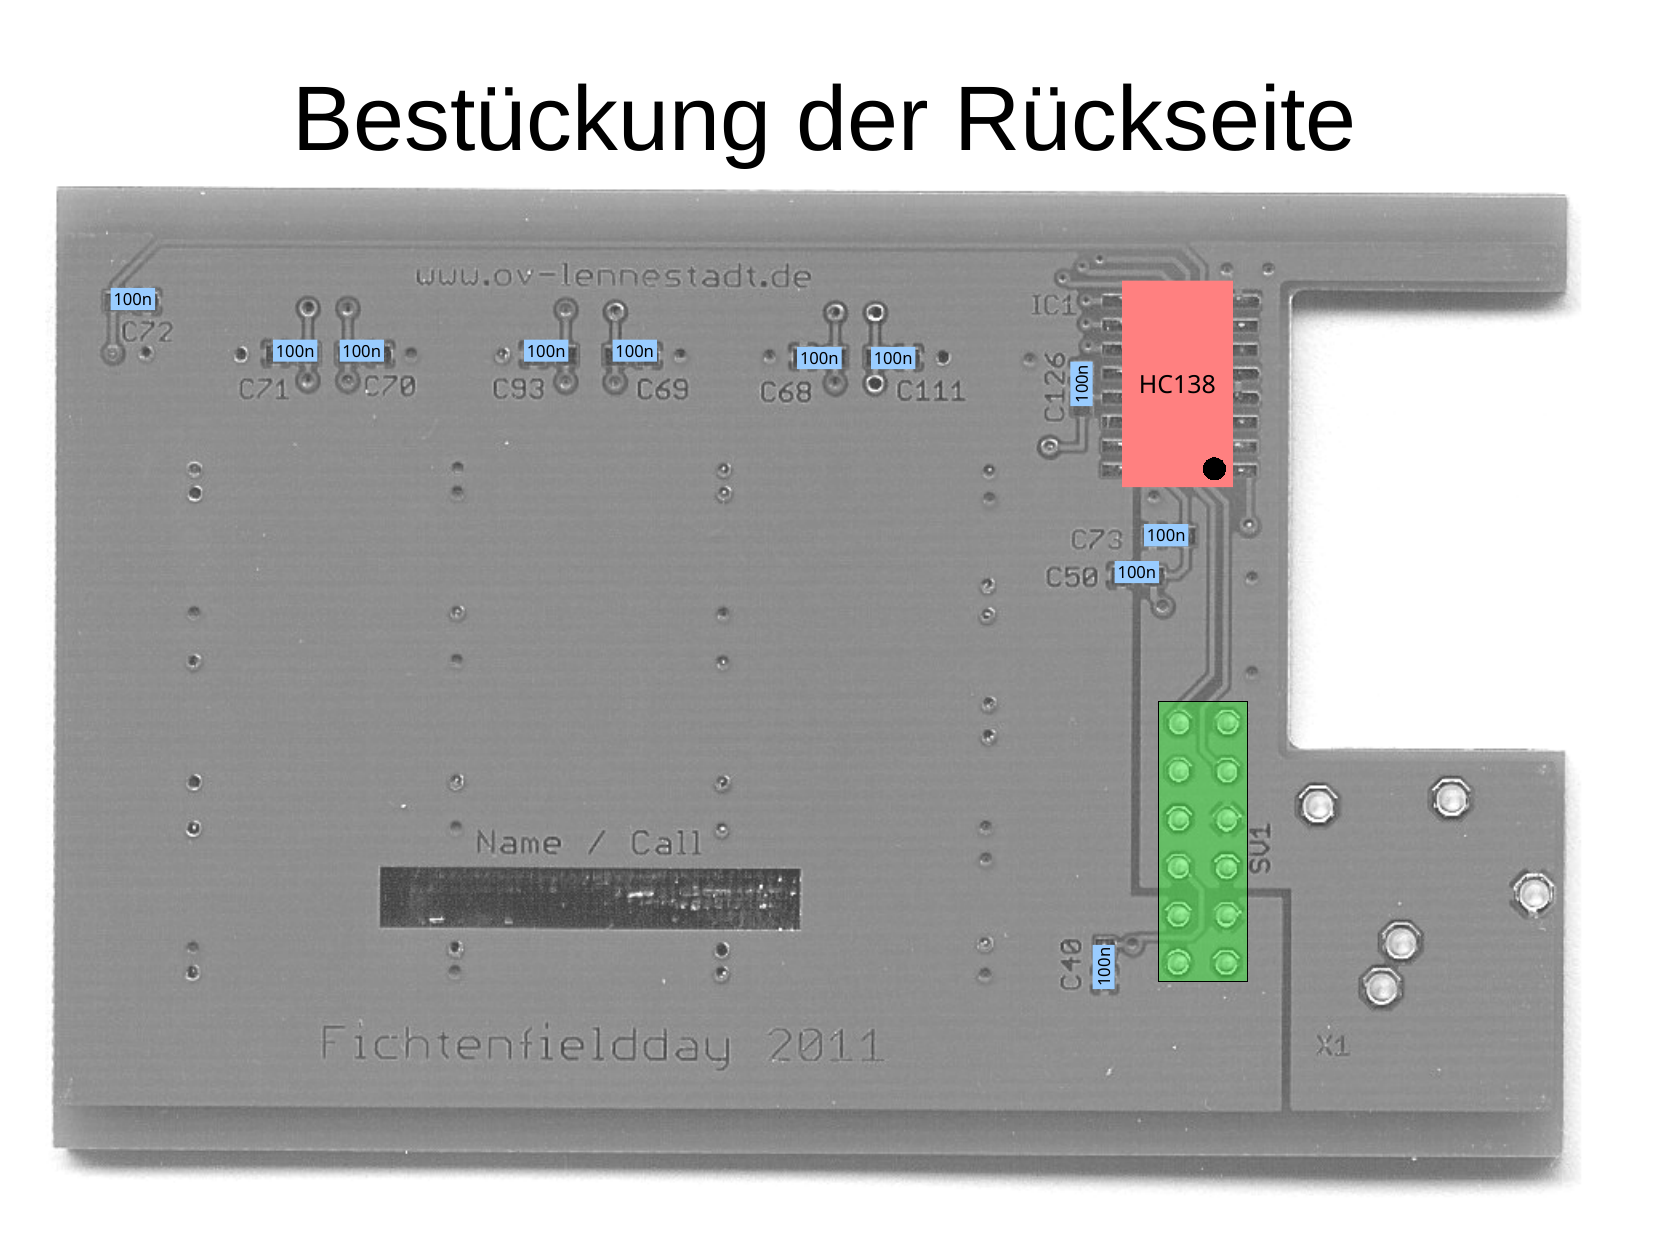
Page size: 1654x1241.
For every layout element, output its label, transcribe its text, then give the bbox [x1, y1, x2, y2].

text_box [1158, 701, 1248, 982]
text_box 100n [1114, 561, 1159, 584]
text_box HC138 [1122, 280, 1233, 488]
text_box 100n [339, 339, 384, 362]
text_box 100n [110, 287, 156, 311]
text_box 100n [1092, 944, 1115, 990]
text_box [1203, 457, 1226, 480]
text_box 100n [524, 339, 569, 362]
picture [44, 177, 1583, 1199]
text_box 100n [612, 339, 657, 362]
title Bestückung der Rückseite [81, 14, 1570, 222]
text_box 100n [1070, 361, 1093, 407]
text_box 100n [871, 346, 916, 370]
text_box 100n [797, 346, 842, 370]
text_box 100n [273, 339, 318, 362]
text_box 100n [1144, 524, 1189, 547]
